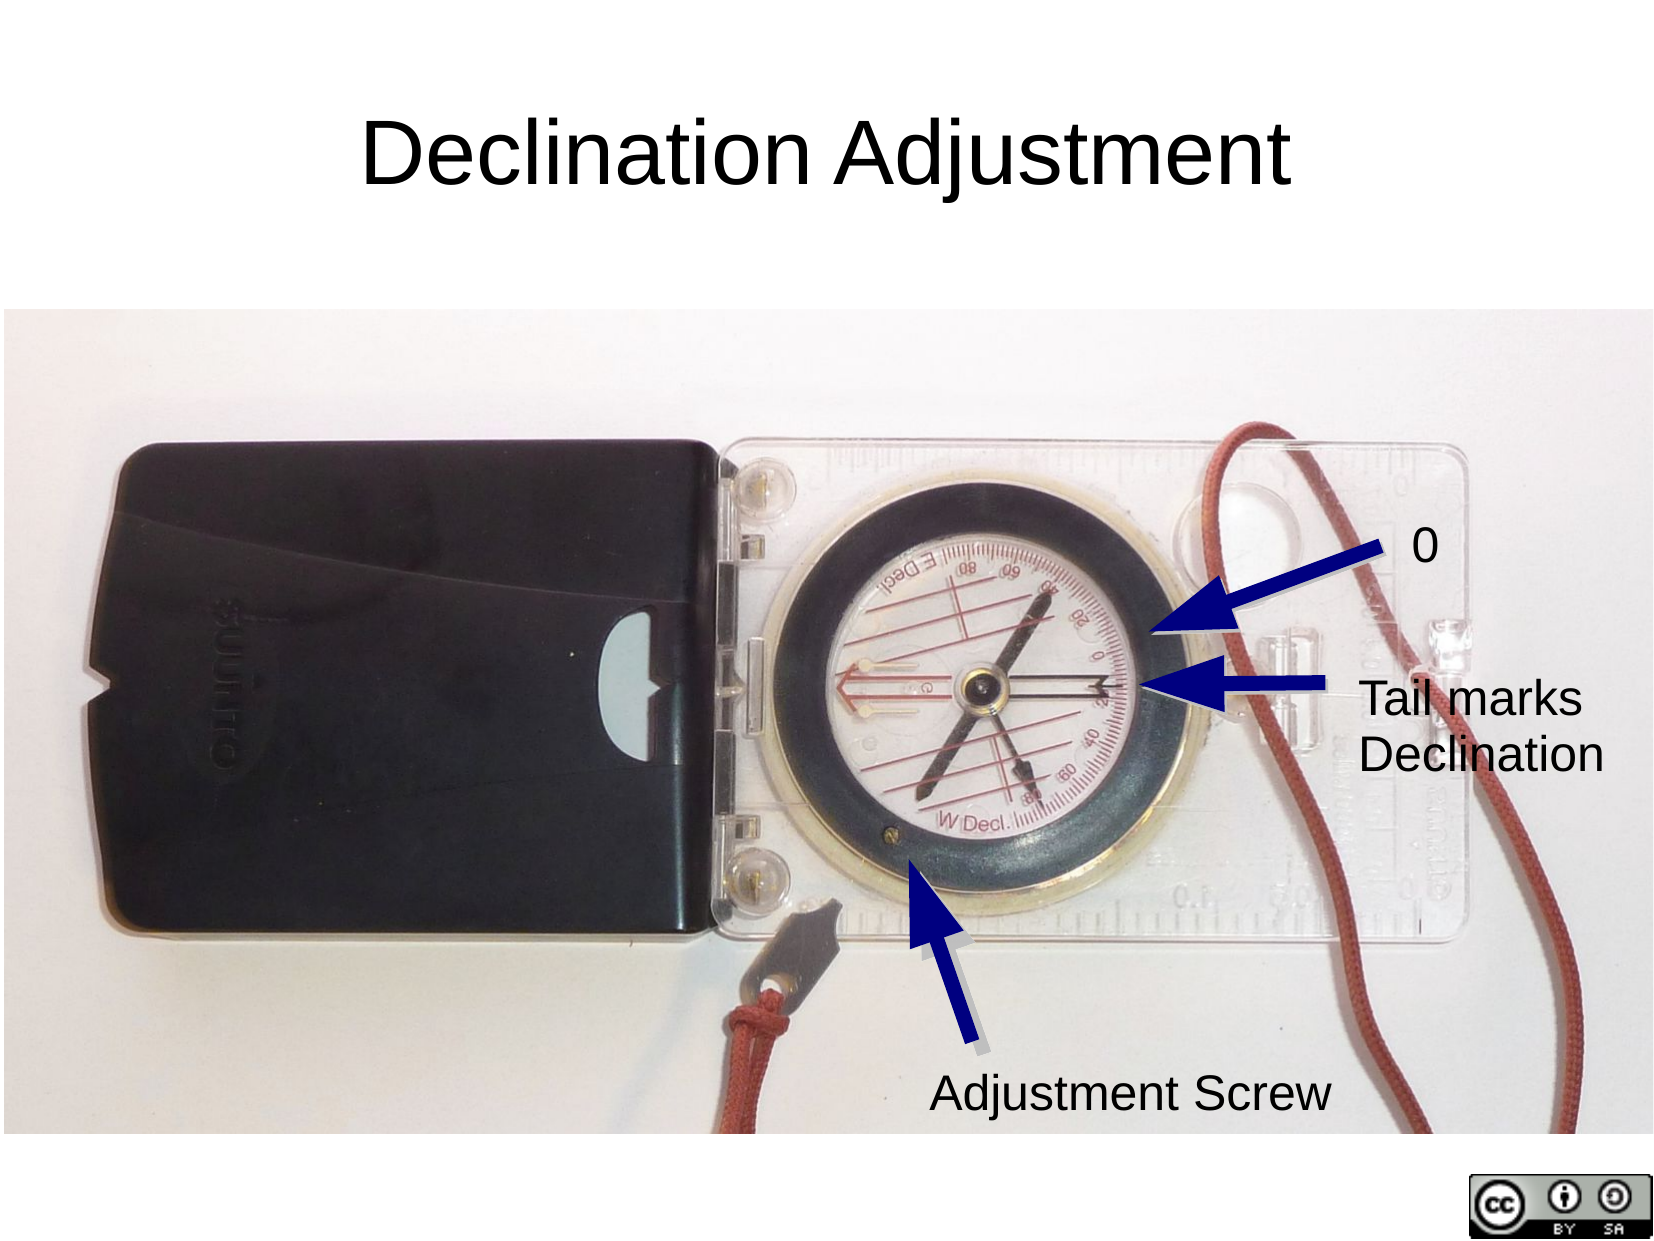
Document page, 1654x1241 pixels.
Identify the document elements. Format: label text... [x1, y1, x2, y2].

picture [4, 309, 1654, 1134]
text_box Tail marks Declination [1343, 662, 1620, 790]
title Declination Adjustment [82, 49, 1571, 257]
picture [1469, 1174, 1653, 1239]
text_box 0 [1396, 509, 1455, 581]
text_box Adjustment Screw [914, 1057, 1348, 1129]
